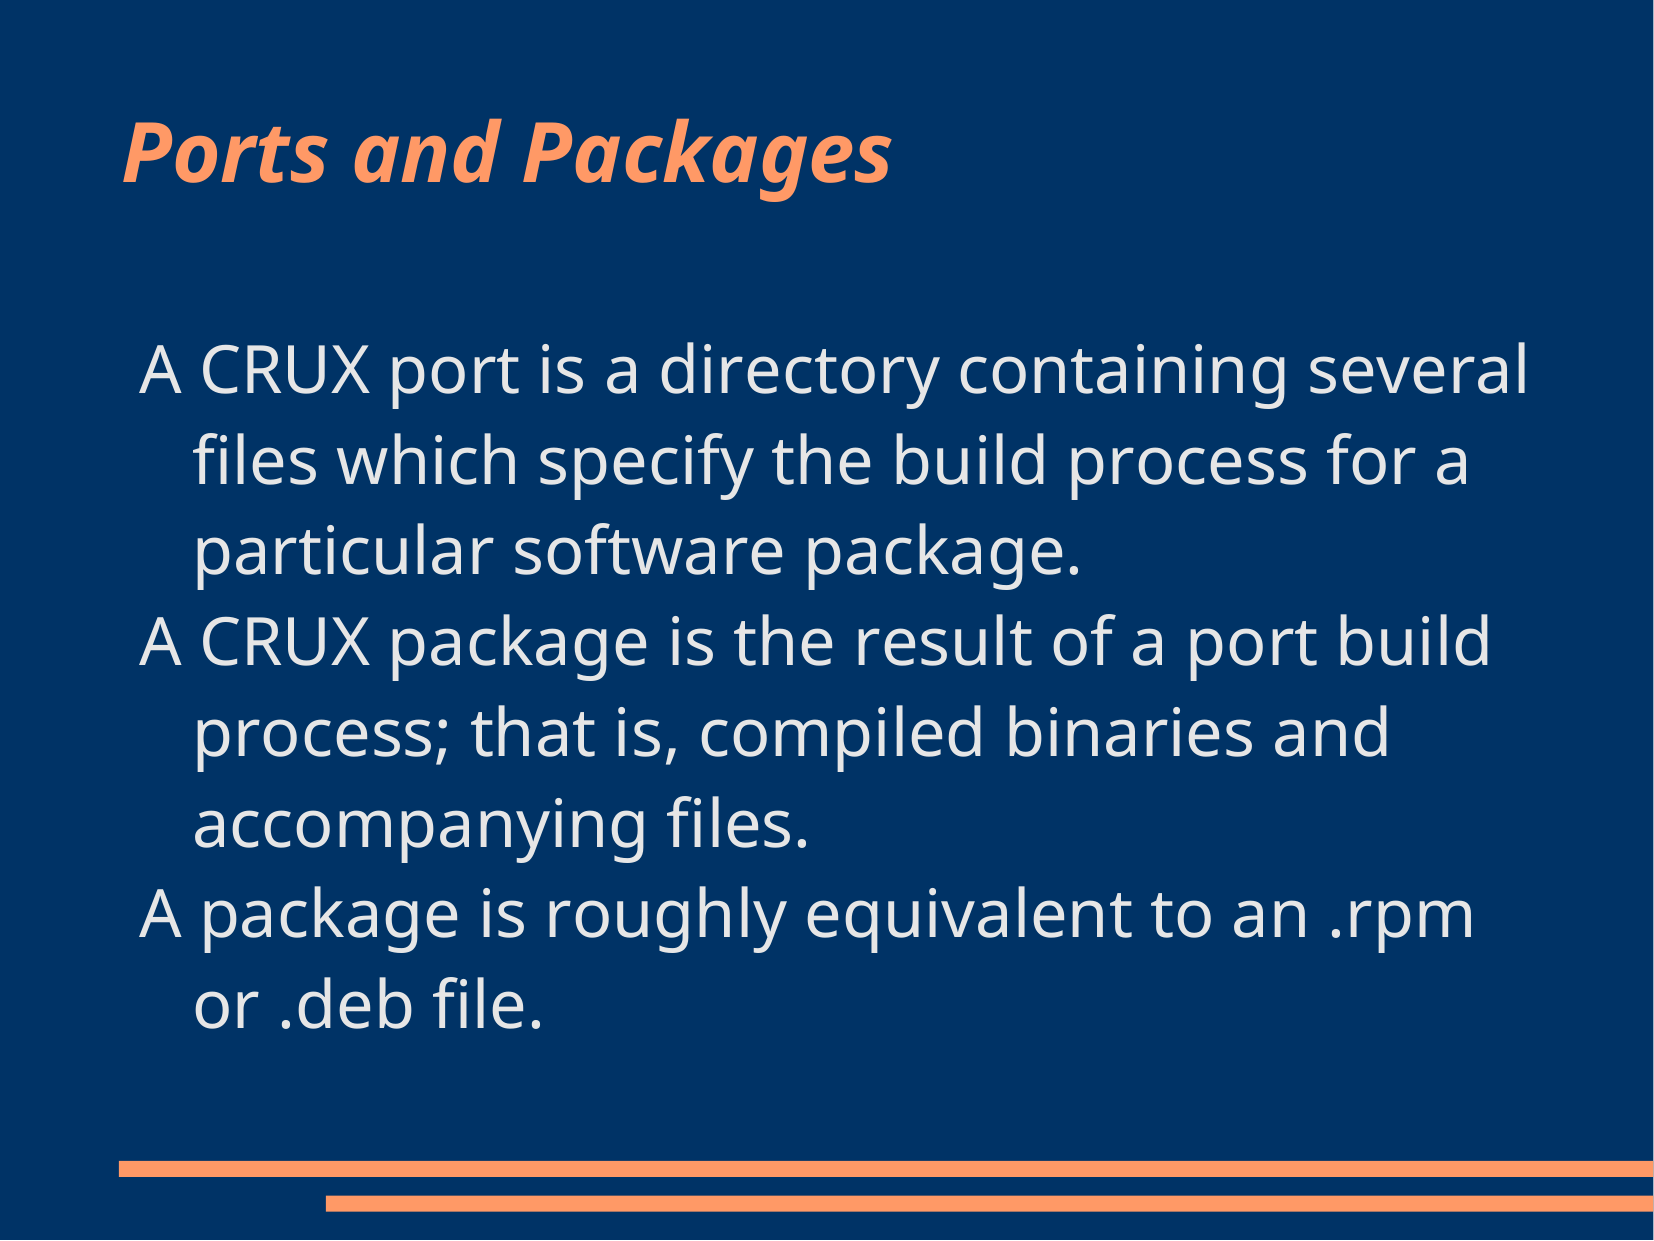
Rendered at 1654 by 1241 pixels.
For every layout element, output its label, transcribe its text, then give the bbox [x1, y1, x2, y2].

list A CRUX port is a directory containing several files which specify the build process for a particular software package. A CRUX package is the result of a port build process; that is, compiled binaries and accompanying files. A package is roughly equivalent to an .rpm or .deb file. [121, 322, 1561, 1133]
title Ports and Packages [121, 46, 1534, 254]
